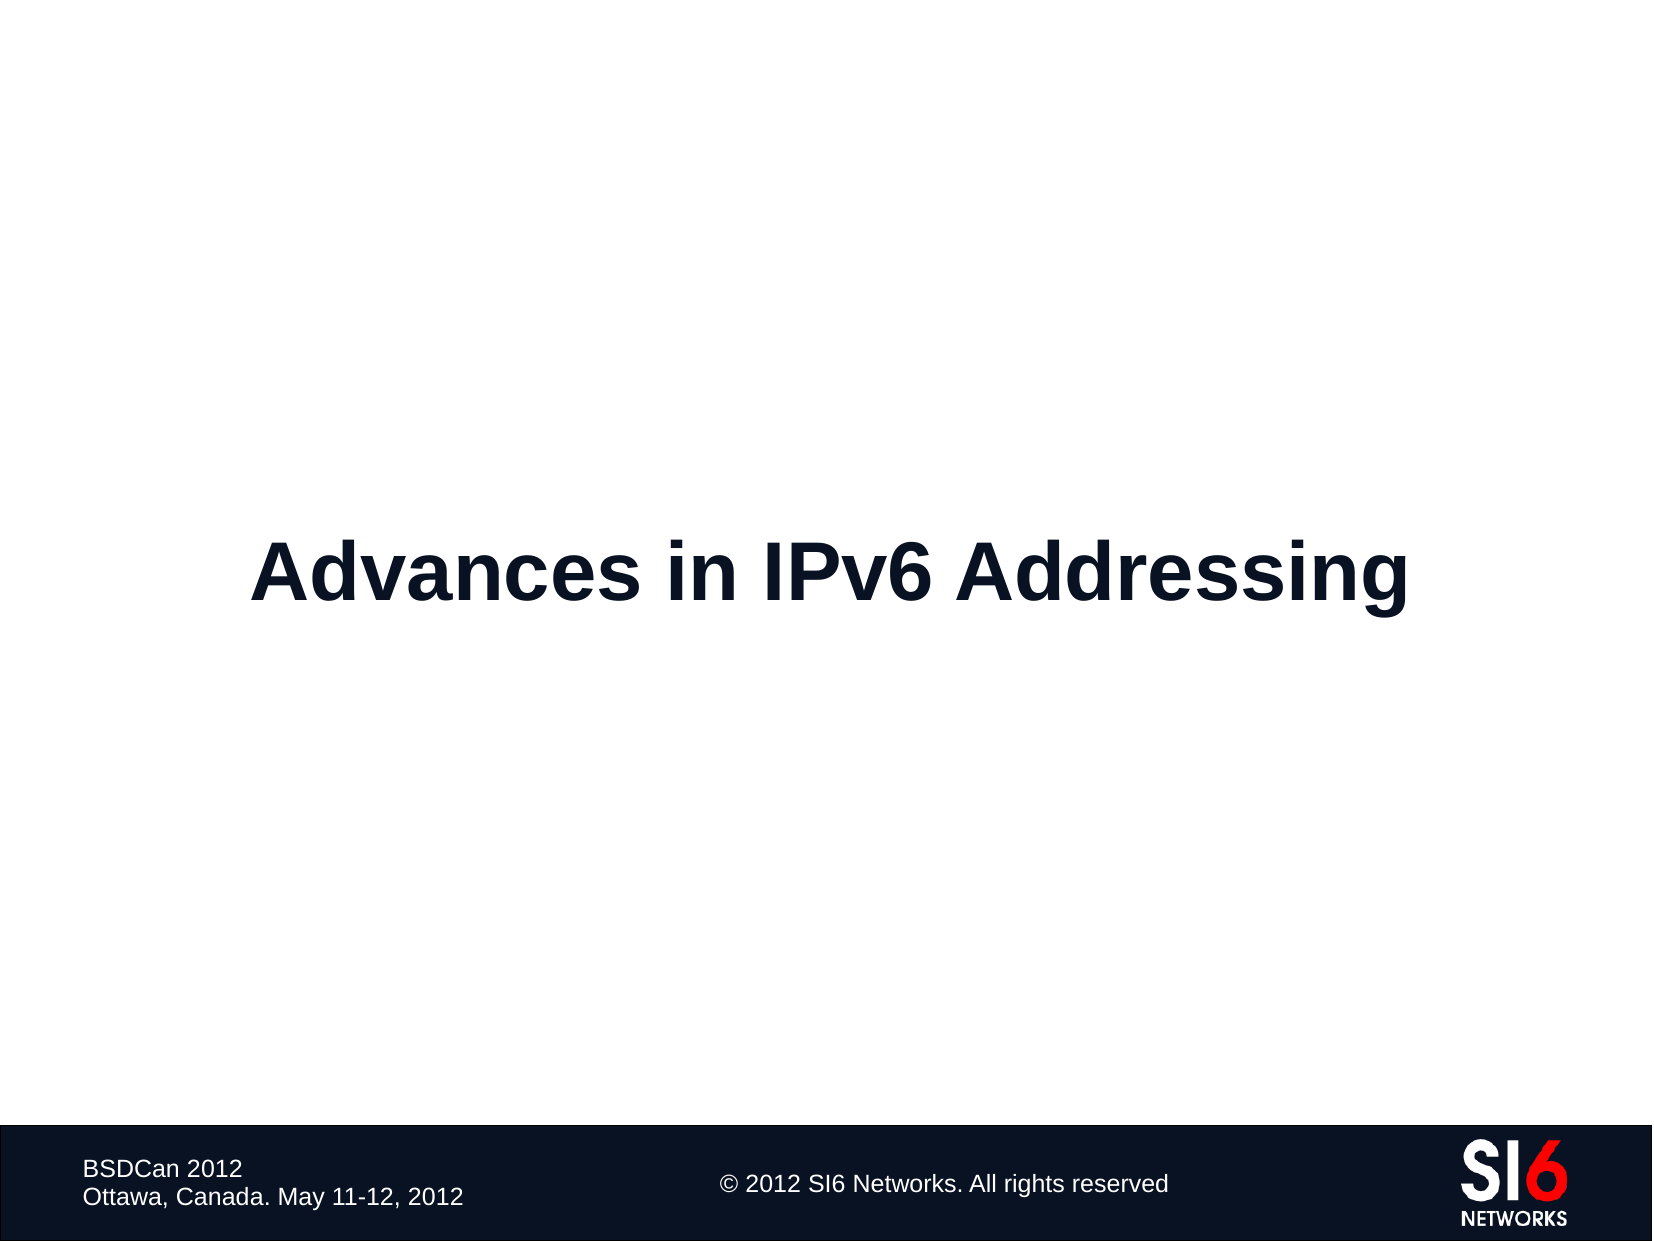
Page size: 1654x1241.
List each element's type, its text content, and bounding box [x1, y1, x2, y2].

picture [1461, 1139, 1567, 1226]
title Advances in IPv6 Addressing [86, 467, 1576, 676]
